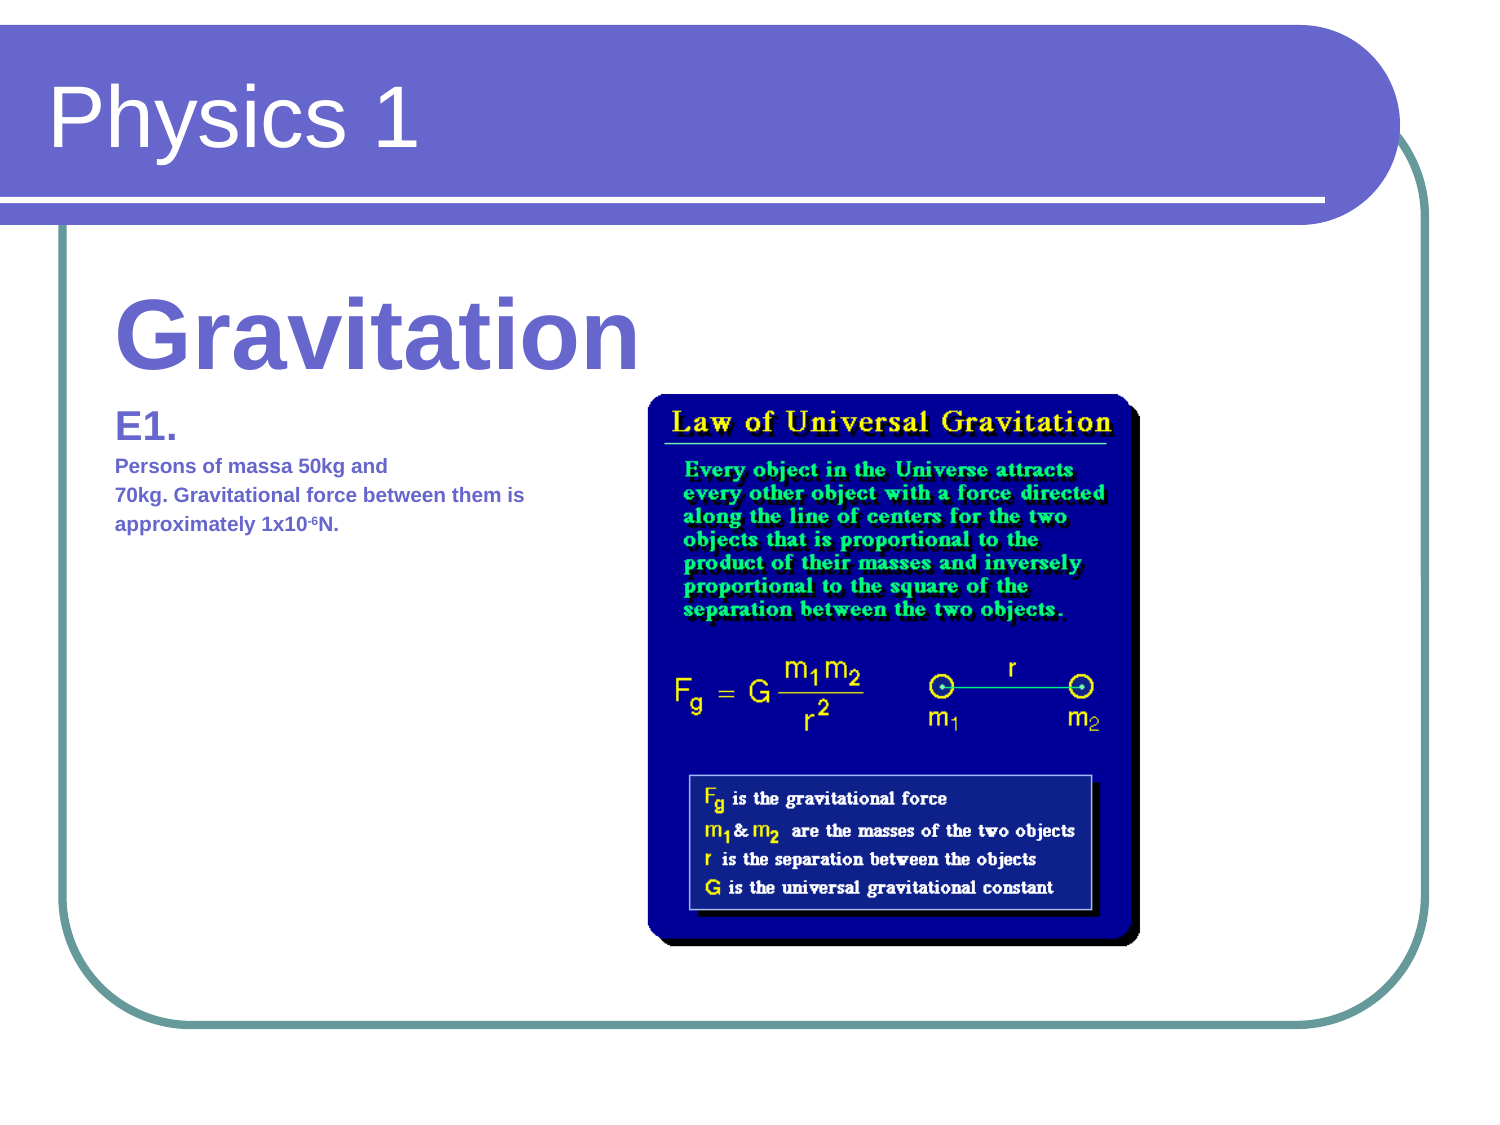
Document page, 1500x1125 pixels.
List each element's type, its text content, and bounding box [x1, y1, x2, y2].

list Gravitation E1. Persons of massa 50kg and 70kg. Gravitational force between them is approximately 1x10-6N. [99, 262, 1400, 988]
picture [631, 385, 1148, 953]
title Physics 1 [32, 37, 1347, 188]
